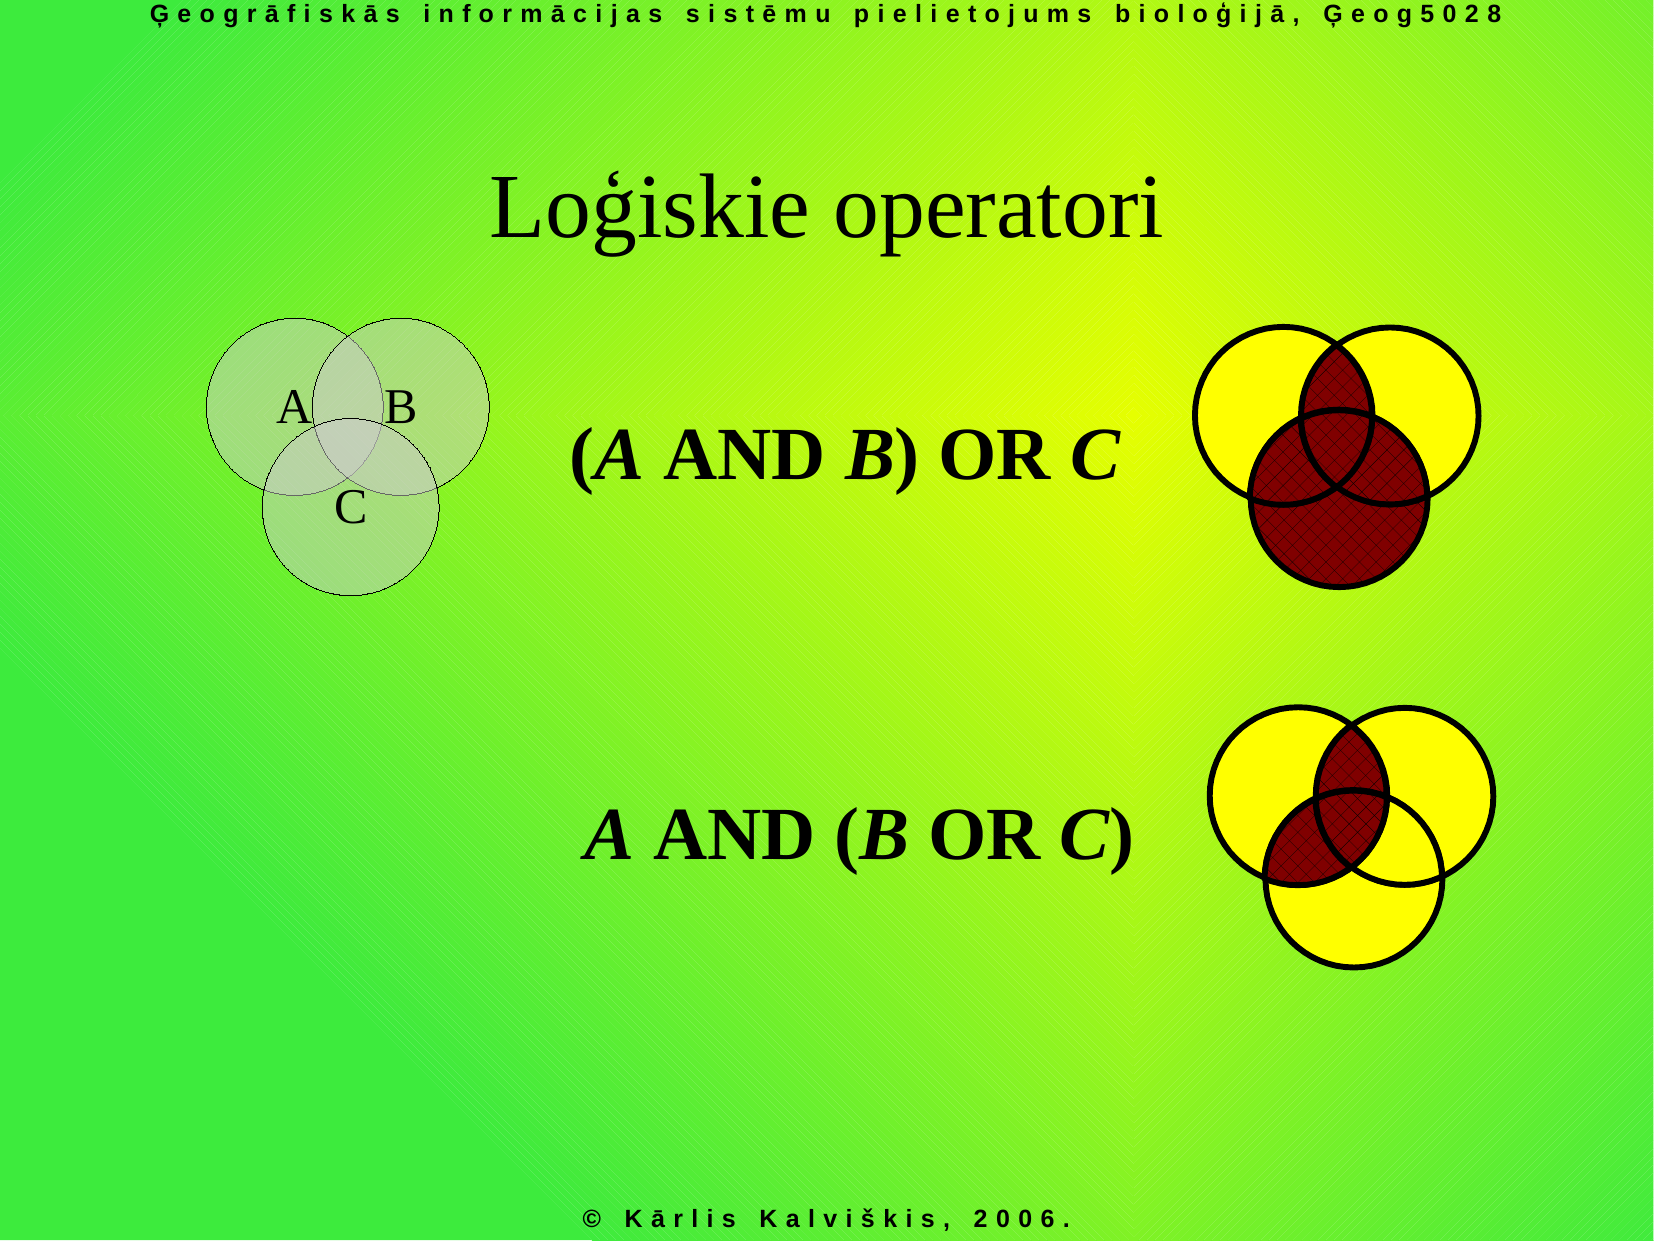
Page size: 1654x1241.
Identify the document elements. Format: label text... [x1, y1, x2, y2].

title Loģiskie operatori [121, 102, 1534, 311]
text_box (A AND B) OR C [569, 412, 1121, 496]
text_box B [312, 318, 490, 488]
text_box A [206, 318, 347, 490]
text_box [1194, 326, 1479, 588]
text_box A AND (B OR C) [584, 792, 1135, 876]
text_box C [262, 418, 440, 596]
text_box [1209, 707, 1494, 968]
